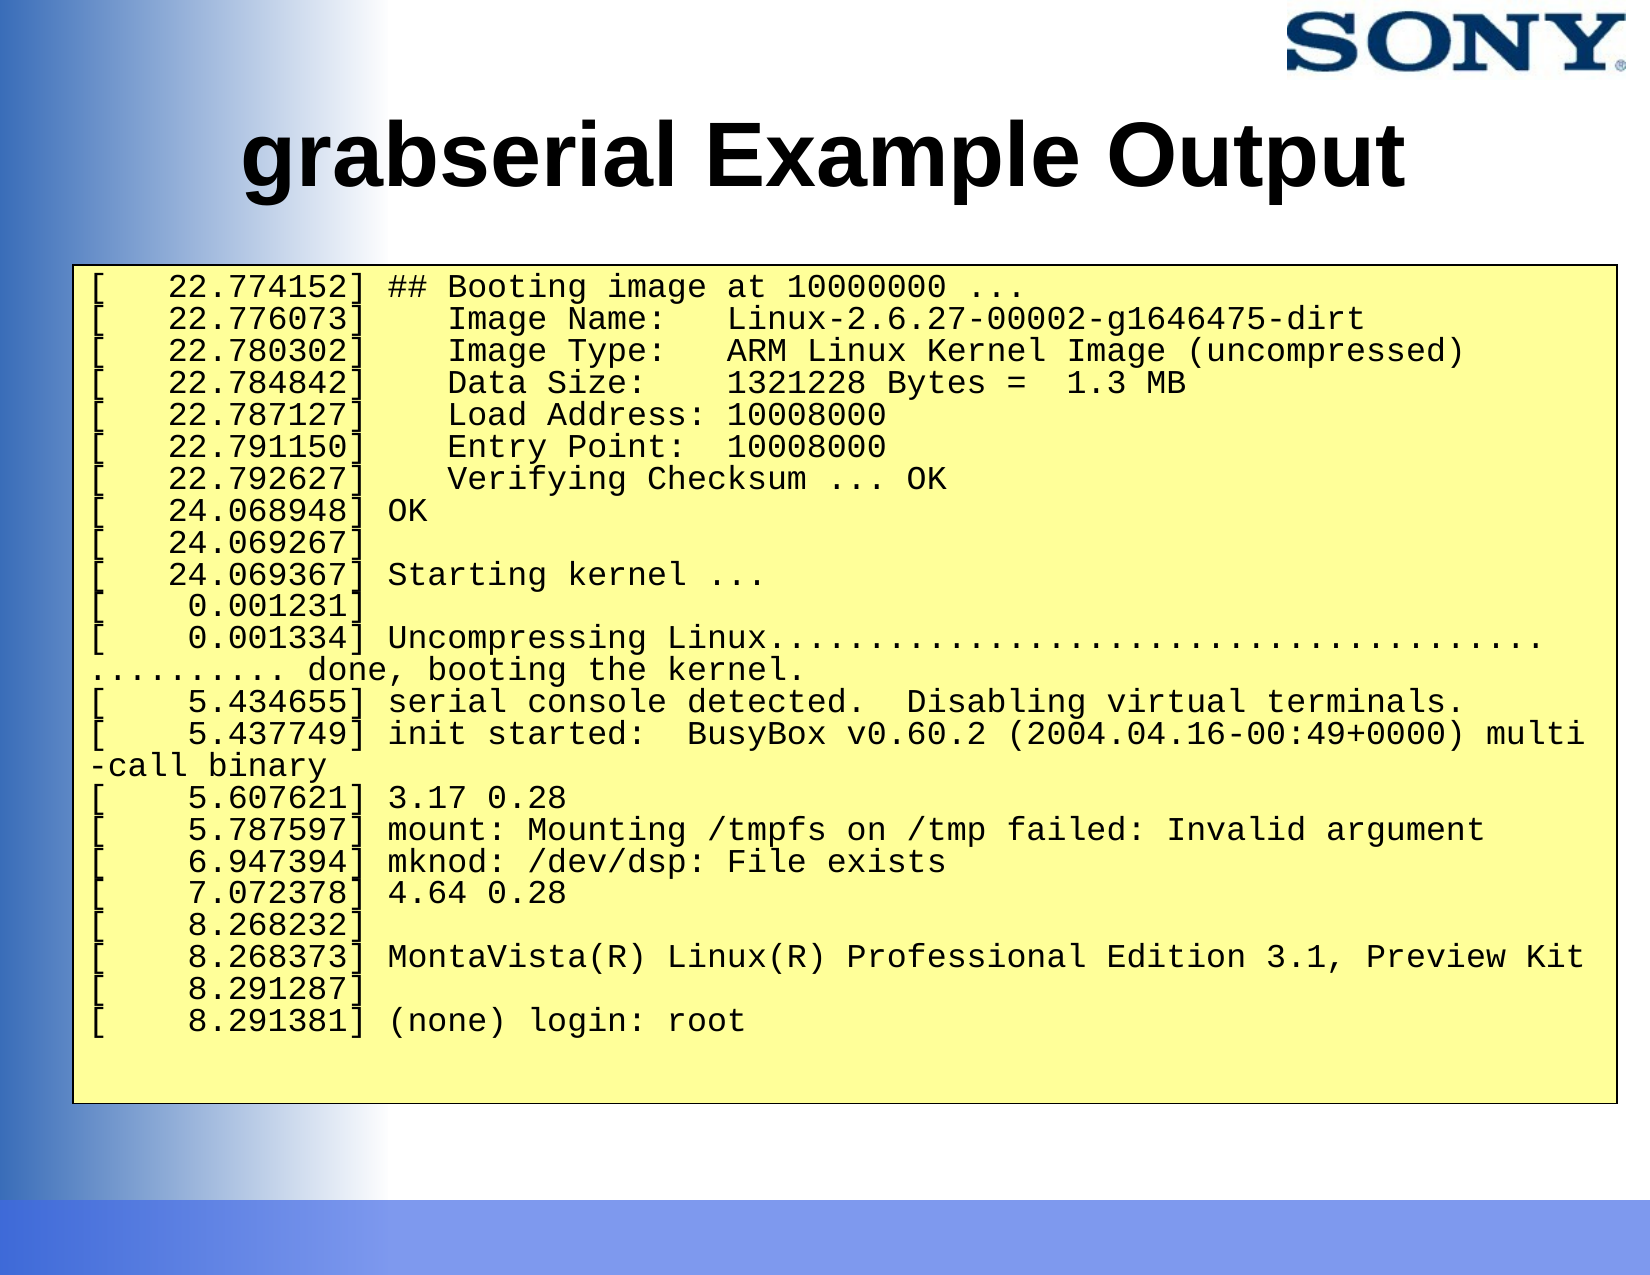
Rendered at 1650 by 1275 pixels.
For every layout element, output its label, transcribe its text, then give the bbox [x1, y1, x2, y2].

text_box [ 22.774152] ## Booting image at 10000000 ... [ 22.776073] Image Name: Linux-2.6.27-00002-g1646475-dirt [ 22.780302] Image Type: ARM Linux Kernel Image (uncompressed) [ 22.784842] Data Size: 1321228 Bytes = 1.3 MB [ 22.787127] Load Address: 10008000 [ 22.791150] Entry Point: 10008000 [ 22.792627] Verifying Checksum ... OK [ 24.068948] OK [ 24.069267] [ 24.069367] Starting kernel ... [ 0.001231] [ 0.001334] Uncompressing Linux....................................... .......... done, booting the kernel. [ 5.434655] serial console detected. Disabling virtual terminals. [ 5.437749] init started: BusyBox v0.60.2 (2004.04.16-00:49+0000) multi -call binary [ 5.607621] 3.17 0.28 [ 5.787597] mount: Mounting /tmpfs on /tmp failed: Invalid argument [ 6.947394] mknod: /dev/dsp: File exists [ 7.072378] 4.64 0.28 [ 8.268232] [ 8.268373] MontaVista(R) Linux(R) Professional Edition 3.1, Preview Kit [ 8.291287] [ 8.291381] (none) login: root [73, 264, 1618, 1104]
title grabserial Example Output [149, 74, 1499, 250]
picture [1287, 0, 1626, 80]
